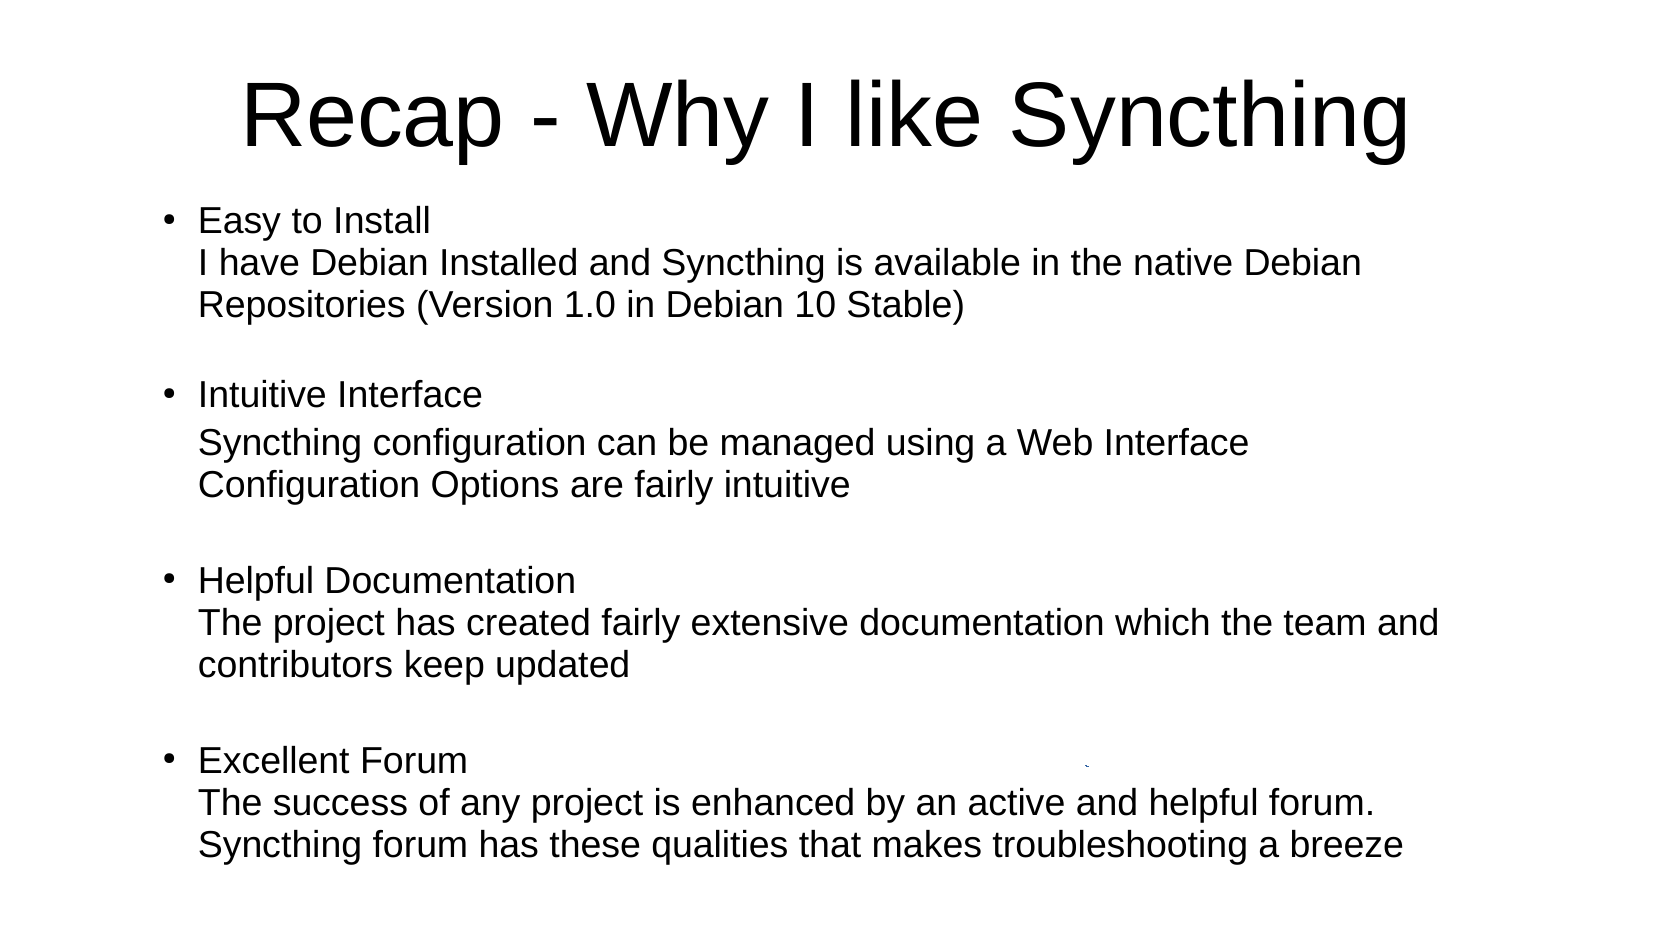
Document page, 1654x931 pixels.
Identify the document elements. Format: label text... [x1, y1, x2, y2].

title Recap - Why I like Syncthing [82, 37, 1571, 193]
text_box Easy to Install I have Debian Installed and Syncthing is available in the native Debian Repositories (Version 1.0 in Debian 10 Stable) Intuitive Interface Syncthing configuration can be managed using a Web Interface Configuration Options are fairly intuitive Helpful Documentation The project has created fairly extensive documentation which the team and contributors keep updated Excellent Forum The success of any project is enhanced by an active and helpful forum. Syncthing forum has these qualities that makes troubleshooting a breeze [147, 192, 1495, 873]
